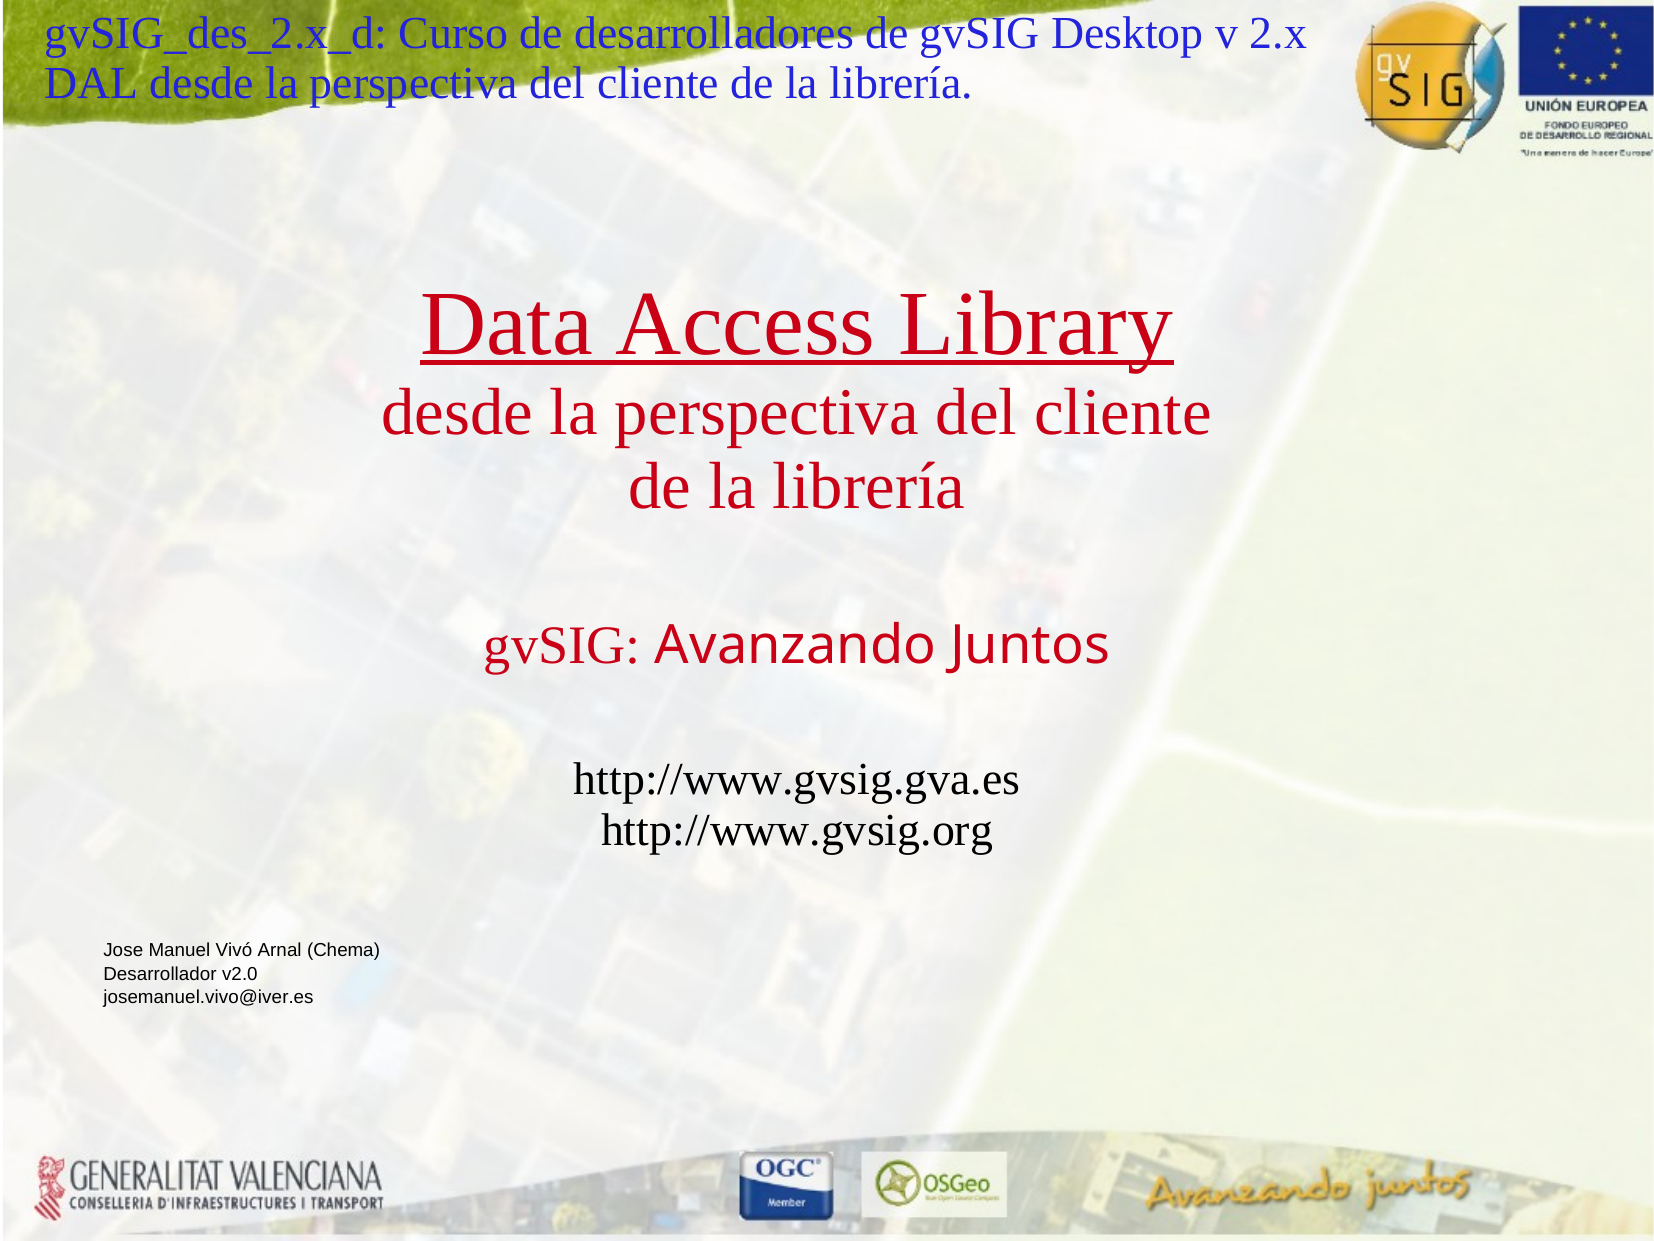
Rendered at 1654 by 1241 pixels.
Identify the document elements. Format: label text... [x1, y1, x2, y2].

text_box Data Access Library desde la perspectiva del cliente de la librería gvSIG: Avanzando Juntos http://www.gvsig.gva.es http://www.gvsig.org Jose Manuel Vivó Arnal (Chema) Desarrollador v2.0 josemanuel.vivo@iver.es [88, 210, 1506, 1109]
picture [2, 0, 1654, 1241]
